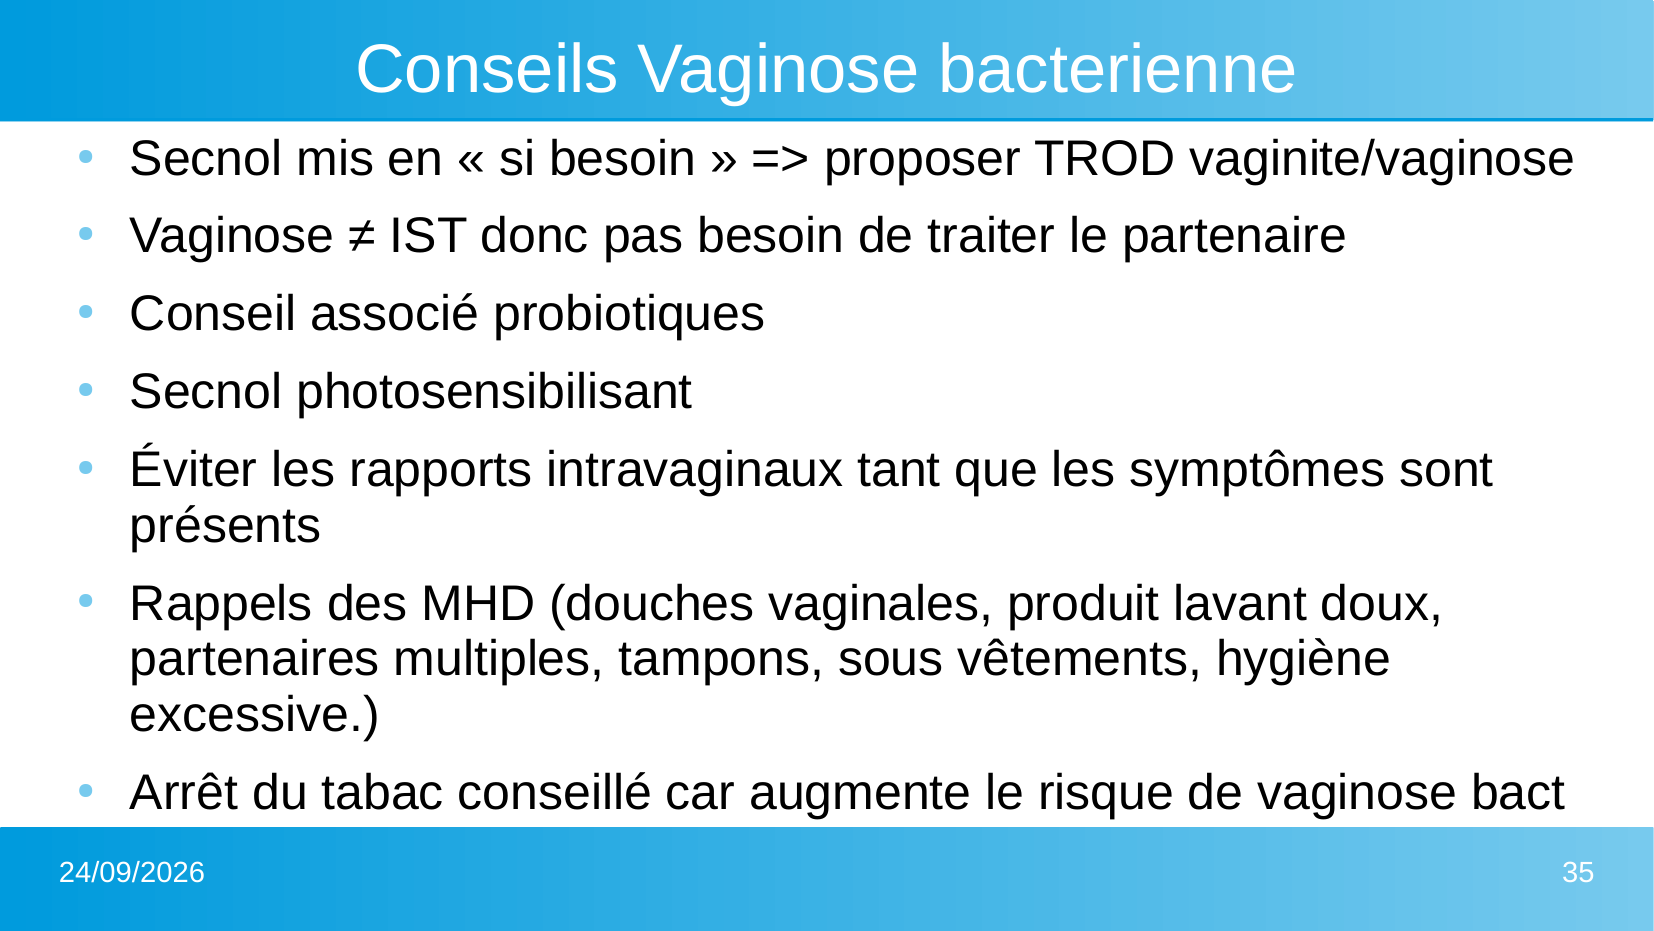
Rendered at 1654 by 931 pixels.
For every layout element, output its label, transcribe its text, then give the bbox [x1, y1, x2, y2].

title Conseils Vaginose bacterienne [59, 29, 1595, 108]
list Secnol mis en « si besoin » => proposer TROD vaginite/vaginose Vaginose ≠ IST donc pas besoin de traiter le partenaire Conseil associé probiotiques Secnol photosensibilisant Éviter les rapports intravaginaux tant que les symptômes sont présents Rappels des MHD (douches vaginales, produit lavant doux, partenaires multiples, tampons, sous vêtements, hygiène excessive.) Arrêt du tabac conseillé car augmente le risque de vaginose bact [59, 129, 1595, 721]
